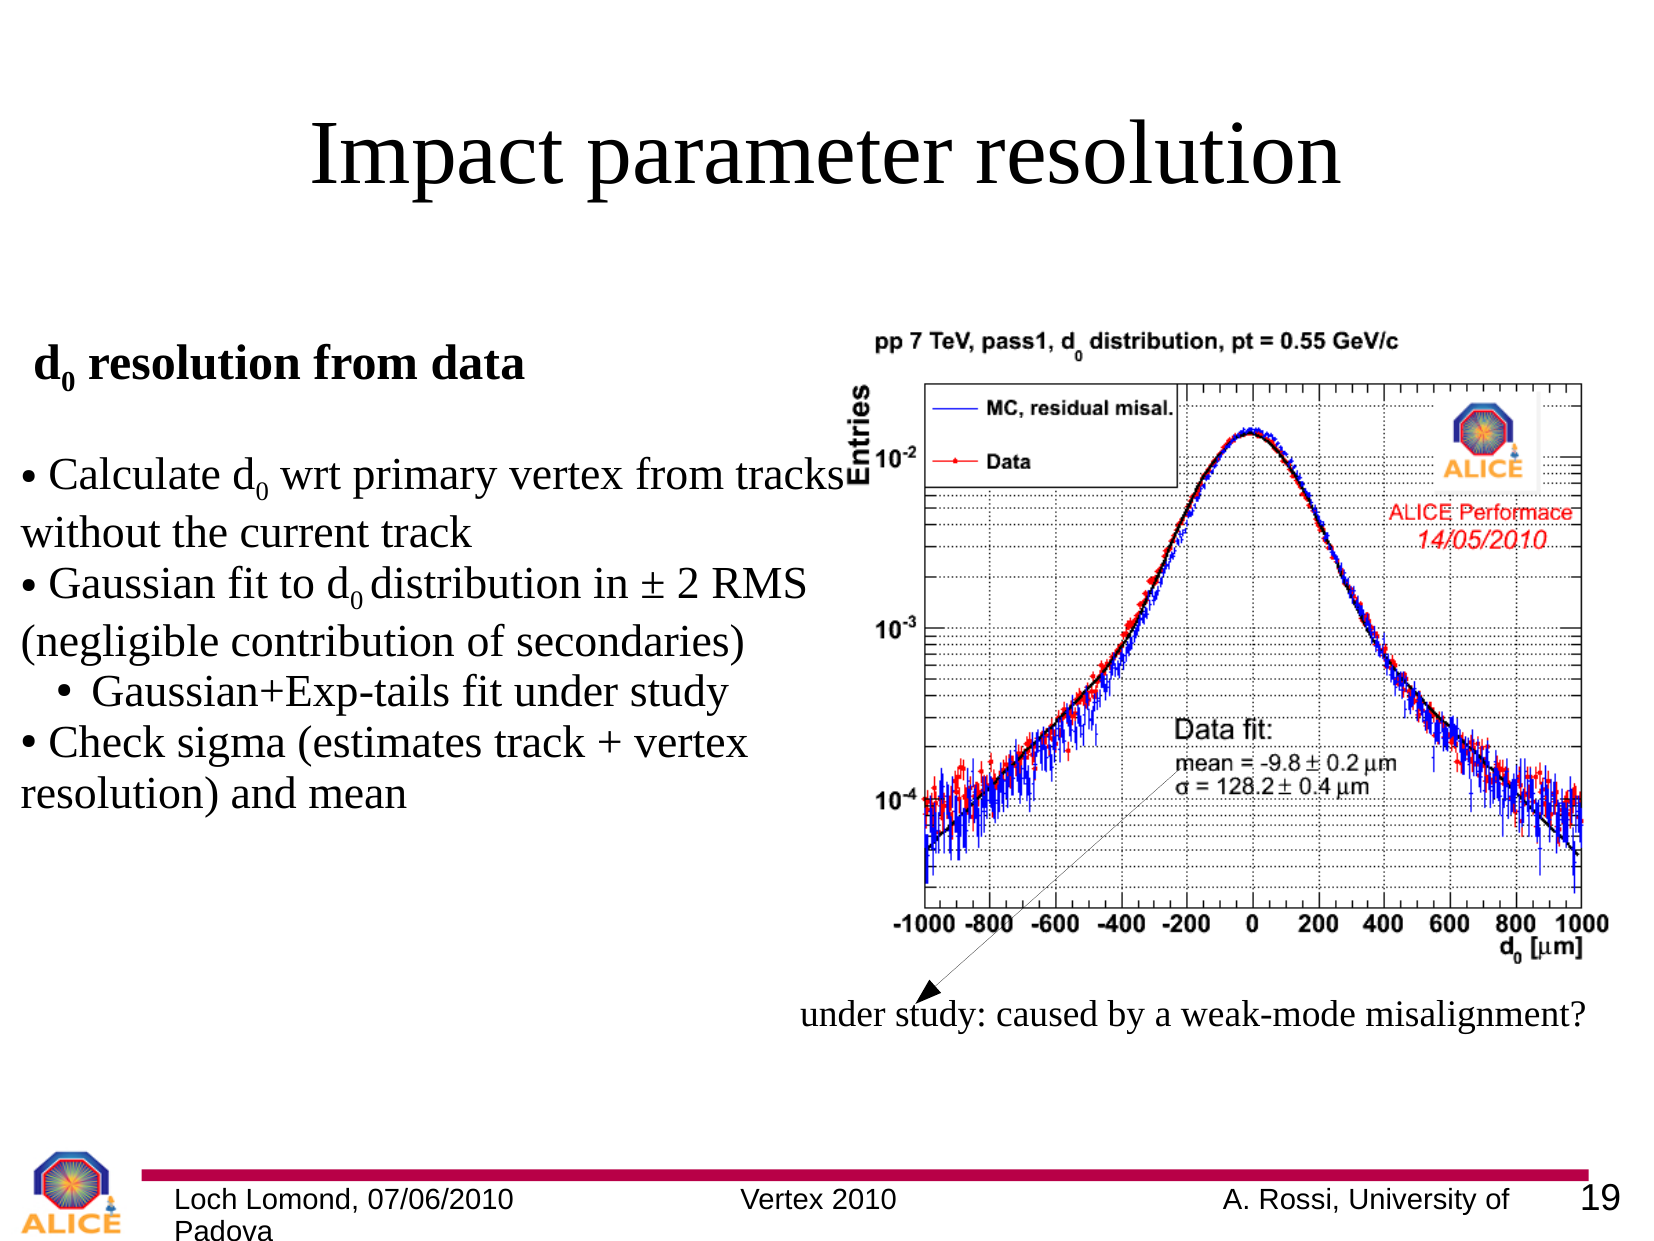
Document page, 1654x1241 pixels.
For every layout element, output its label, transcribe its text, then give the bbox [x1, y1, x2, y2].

text_box under study: caused by a weak-mode misalignment? [785, 985, 1654, 1053]
text_box d0 resolution from data Calculate d0 wrt primary vertex from tracks without the current track Gaussian fit to d0 distribution in ± 2 RMS (negligible contribution of secondaries) Gaussian+Exp-tails fit under study Check sigma (estimates track + vertex resolution) and mean [5, 327, 945, 997]
picture [843, 320, 1654, 975]
text_box Loch Lomond, 07/06/2010 Vertex 2010 A. Rossi, University of Padova [159, 1175, 1564, 1223]
picture [11, 1146, 135, 1241]
text_box 19 [1564, 1169, 1648, 1227]
title Impact parameter resolution [82, 56, 1571, 250]
text_box [141, 1169, 1564, 1182]
